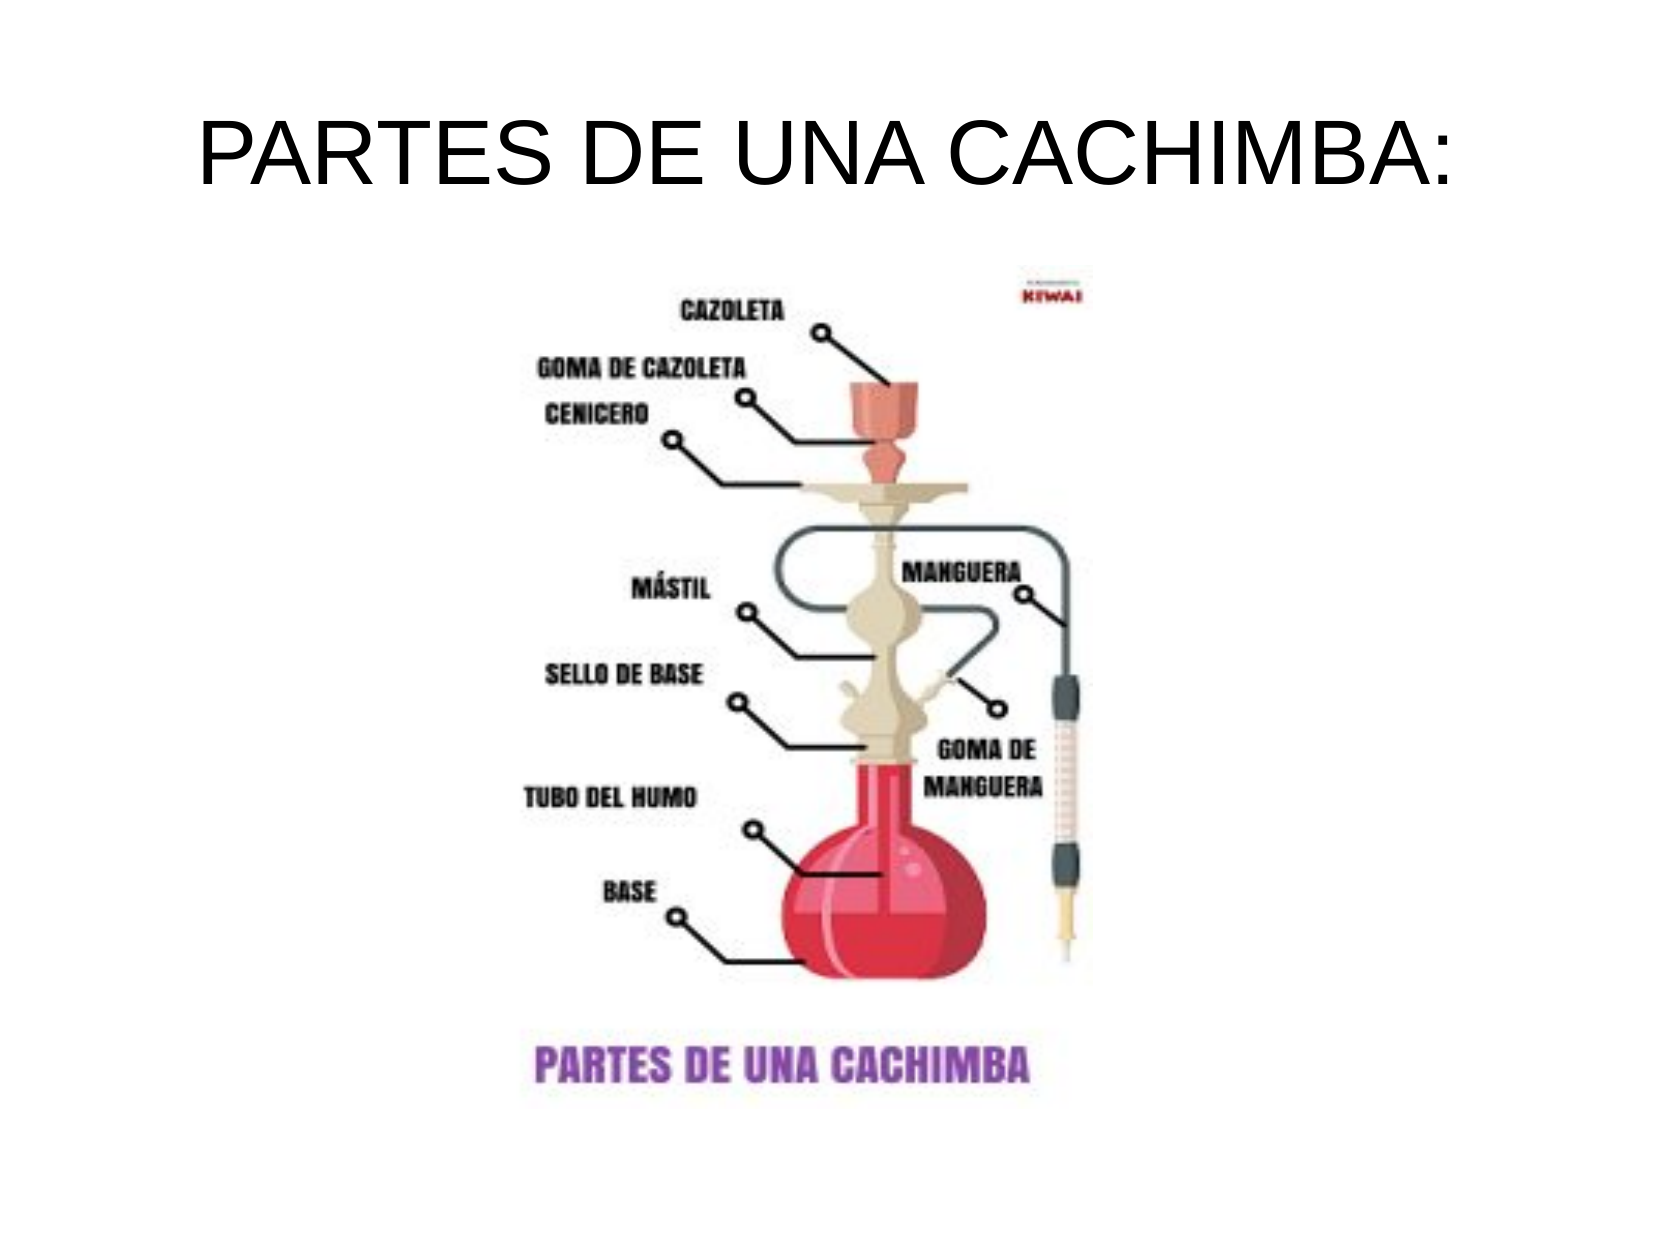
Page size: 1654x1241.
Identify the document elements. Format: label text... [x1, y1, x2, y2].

title PARTES DE UNA CACHIMBA: [82, 49, 1571, 257]
picture [472, 265, 1093, 1109]
